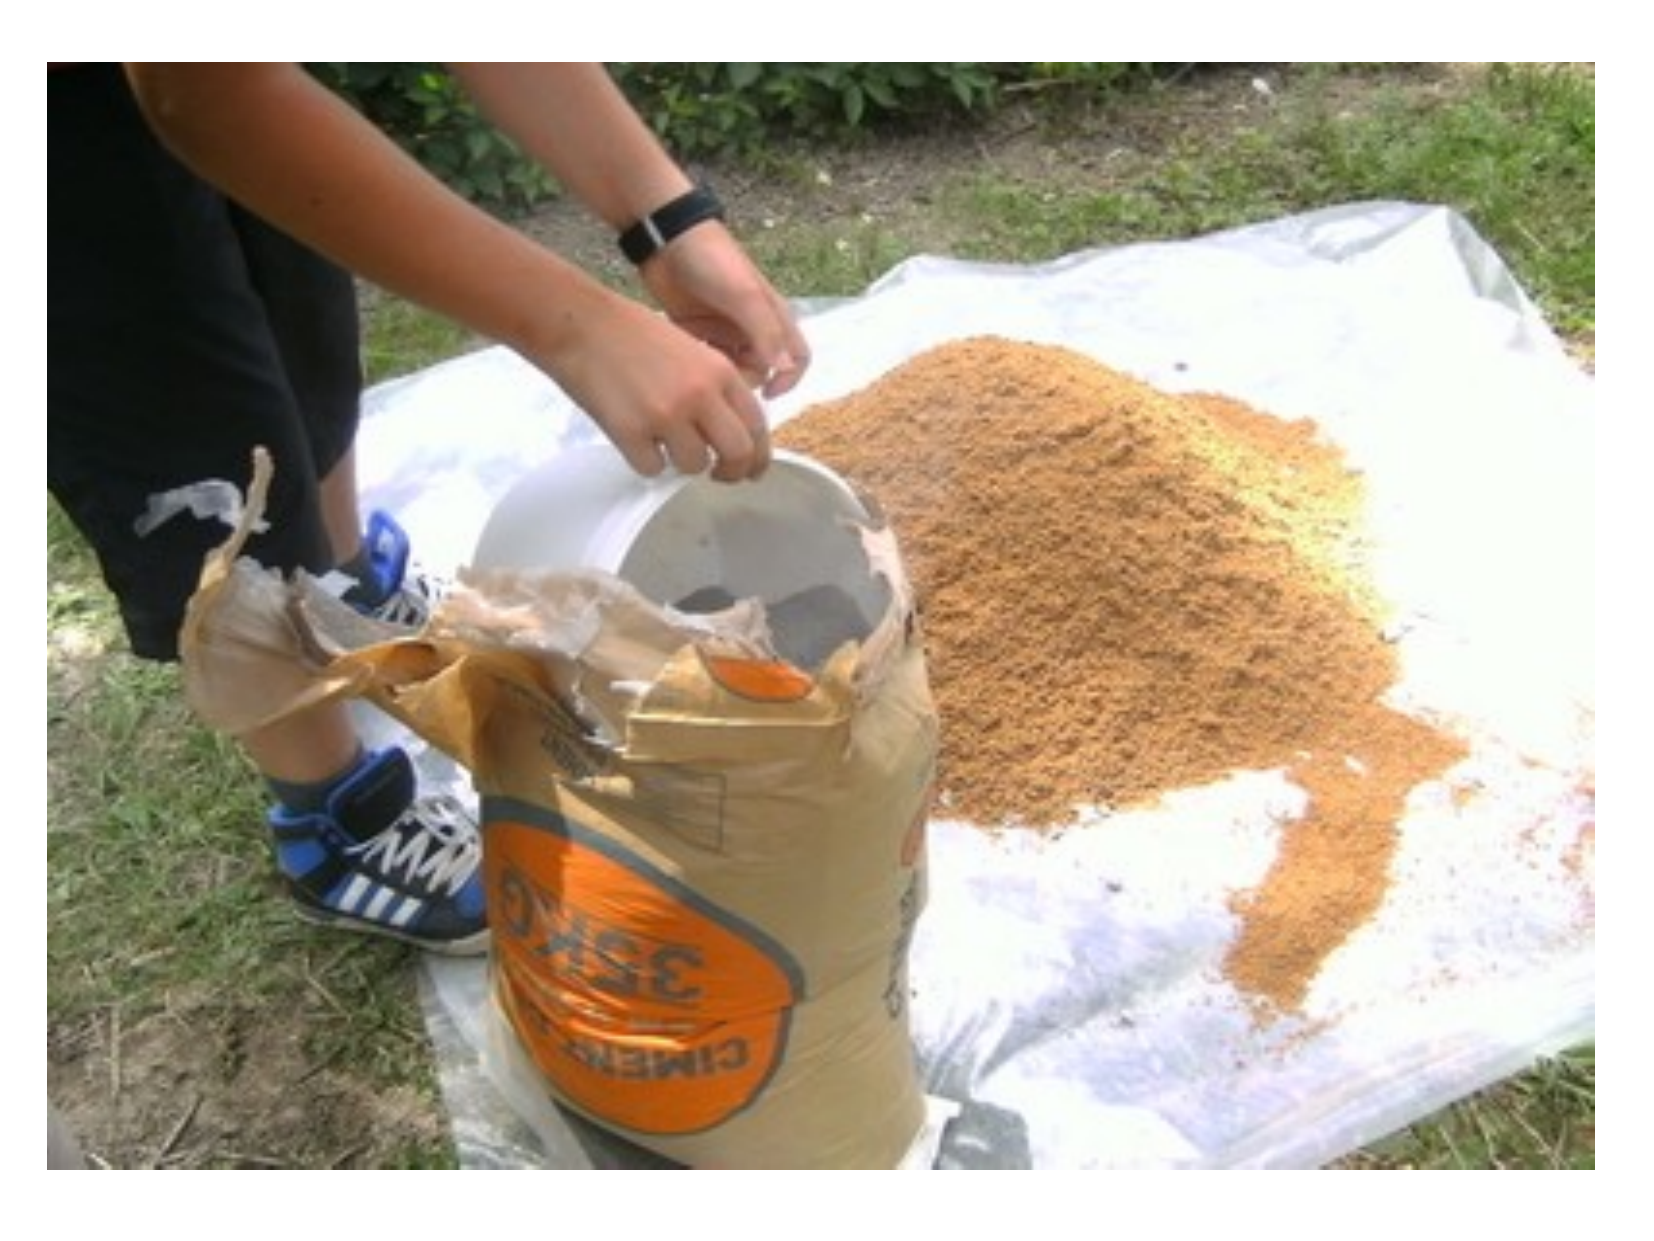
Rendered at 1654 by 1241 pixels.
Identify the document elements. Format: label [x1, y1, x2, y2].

picture [47, 62, 1595, 1170]
